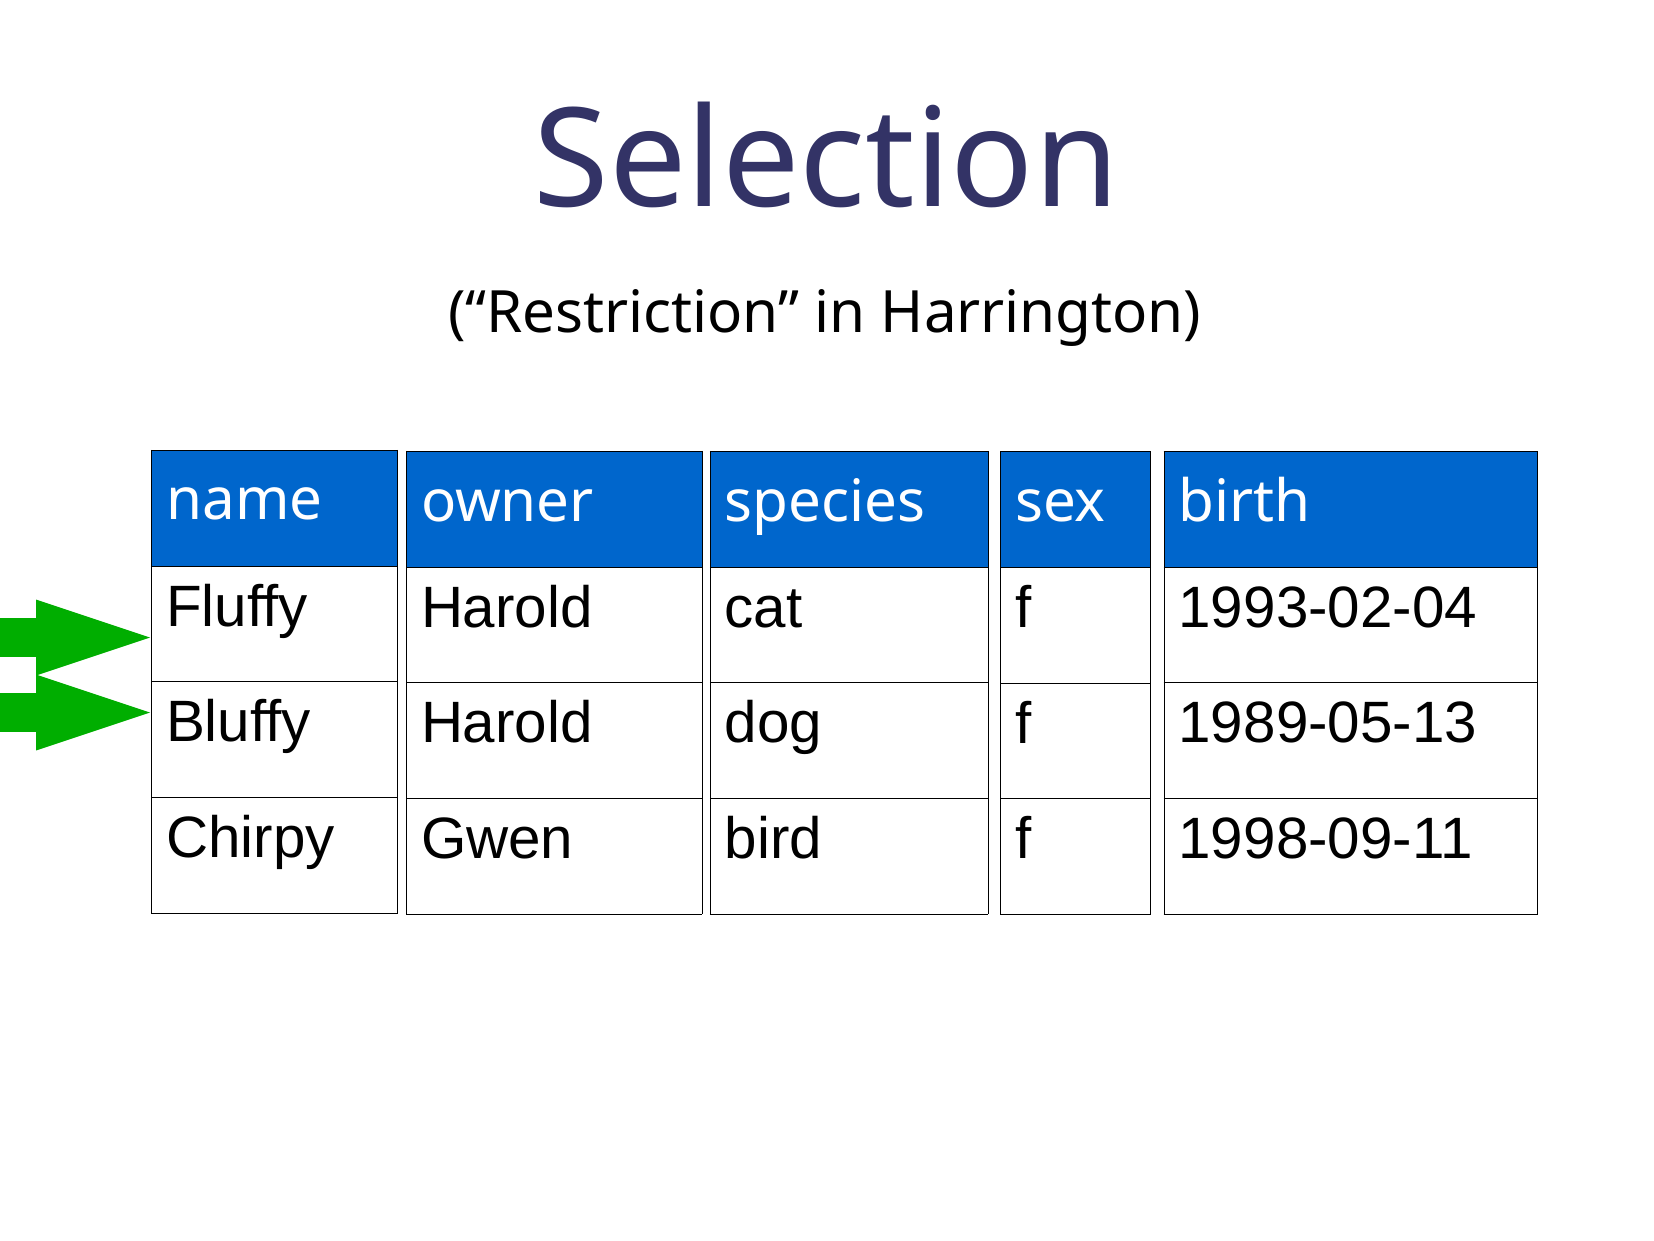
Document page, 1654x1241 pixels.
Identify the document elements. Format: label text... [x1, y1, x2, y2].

title Selection [82, 56, 1571, 250]
table_header birth [1165, 452, 1537, 567]
table_header species [711, 452, 988, 567]
table_cell 1989-05-13 [1165, 683, 1537, 798]
table_cell dog [711, 683, 988, 798]
table_cell Harold [407, 568, 702, 682]
table_cell Gwen [407, 799, 702, 914]
table_cell Bluffy [152, 682, 397, 797]
table_cell f [1001, 568, 1150, 683]
table_cell bird [711, 799, 988, 914]
table_header name [152, 451, 397, 566]
table_cell Fluffy [152, 567, 397, 681]
table_cell cat [711, 568, 988, 682]
table_cell f [1001, 799, 1150, 914]
table_cell 1993-02-04 [1165, 568, 1537, 682]
table_cell 1998-09-11 [1165, 799, 1537, 914]
table_cell f [1001, 684, 1150, 798]
table_header sex [1001, 452, 1150, 567]
text_box (“Restriction” in Harrington) [75, 262, 1576, 349]
table_cell Chirpy [152, 798, 397, 913]
table_cell Harold [407, 683, 702, 798]
table_header owner [407, 452, 702, 567]
